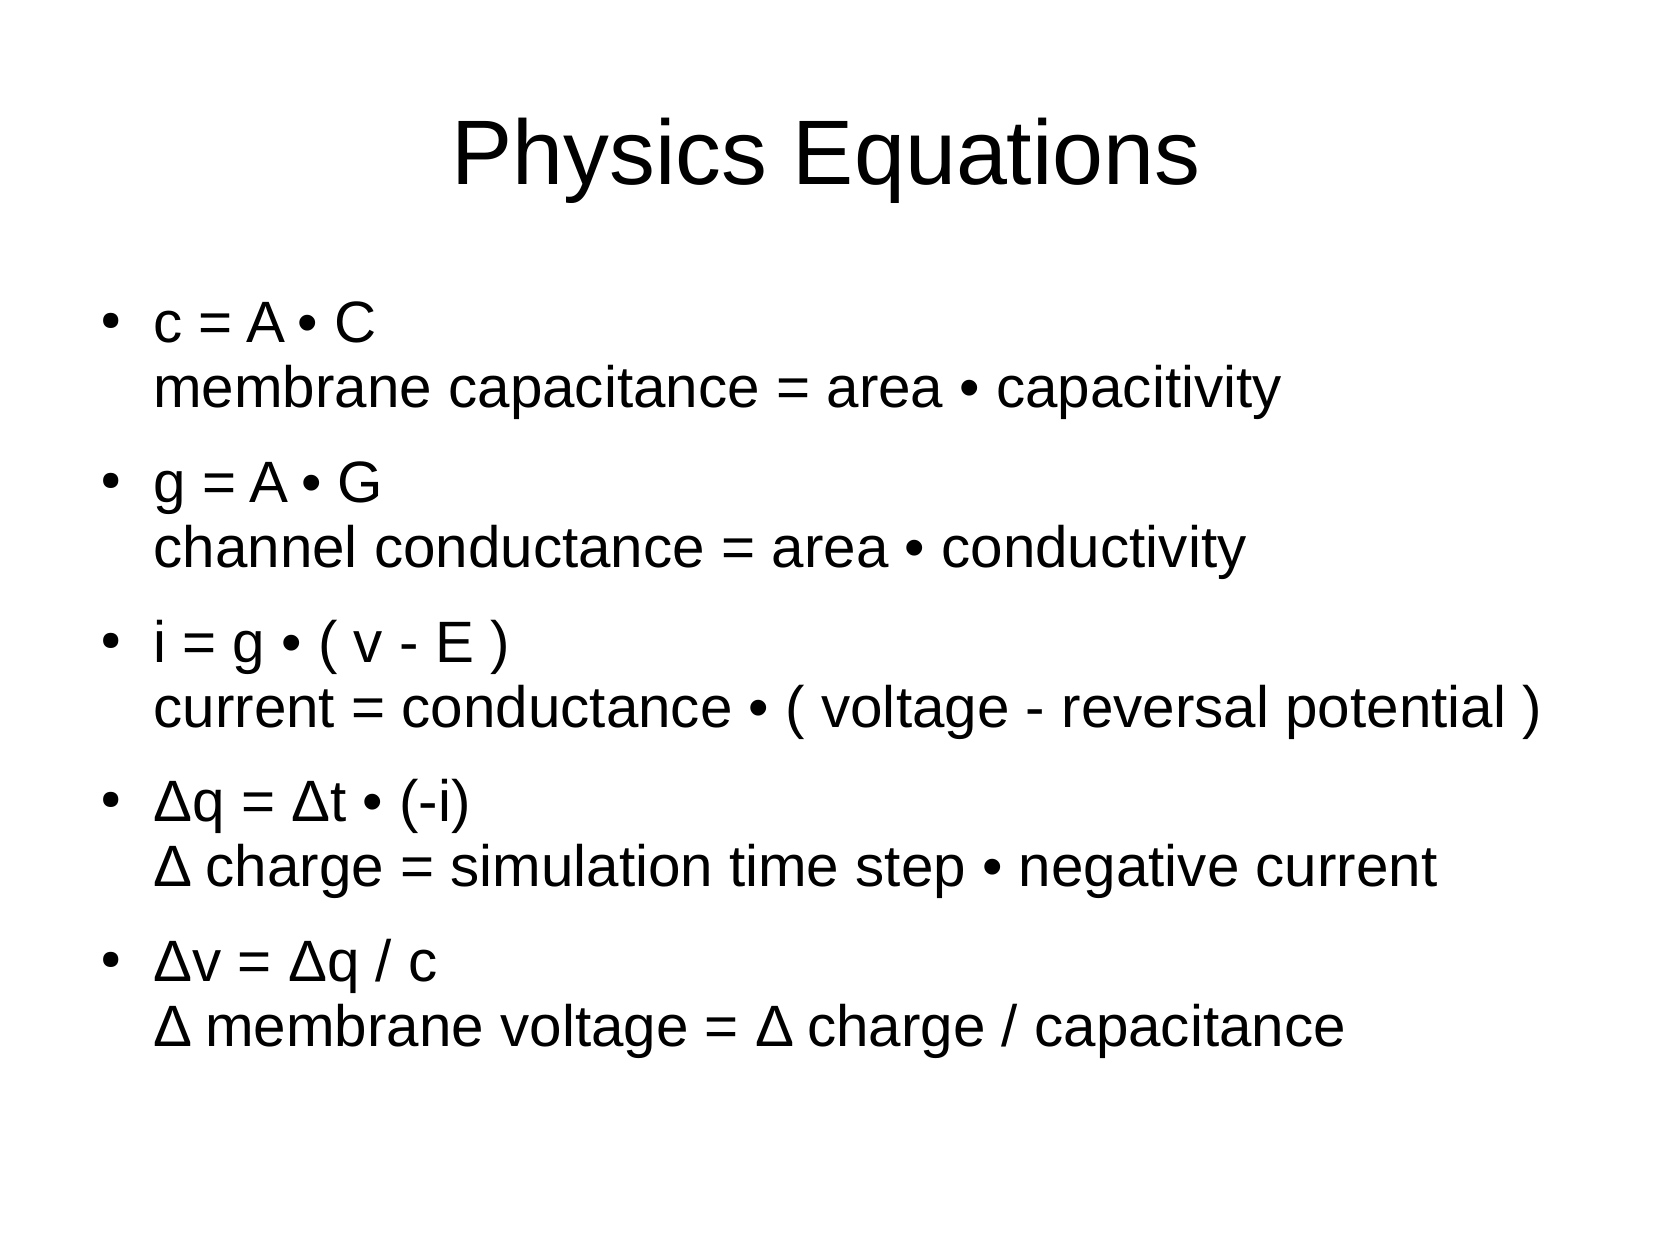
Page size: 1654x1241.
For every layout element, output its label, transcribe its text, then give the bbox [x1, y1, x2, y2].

list c = A • C membrane capacitance = area • capacitivity g = A • G channel conductance = area • conductivity i = g • ( v - E ) current = conductance • ( voltage - reversal potential ) Δq = Δt • (-i) Δ charge = simulation time step • negative current Δv = Δq / c Δ membrane voltage = Δ charge / capacitance [82, 290, 1571, 1109]
title Physics Equations [82, 49, 1571, 257]
